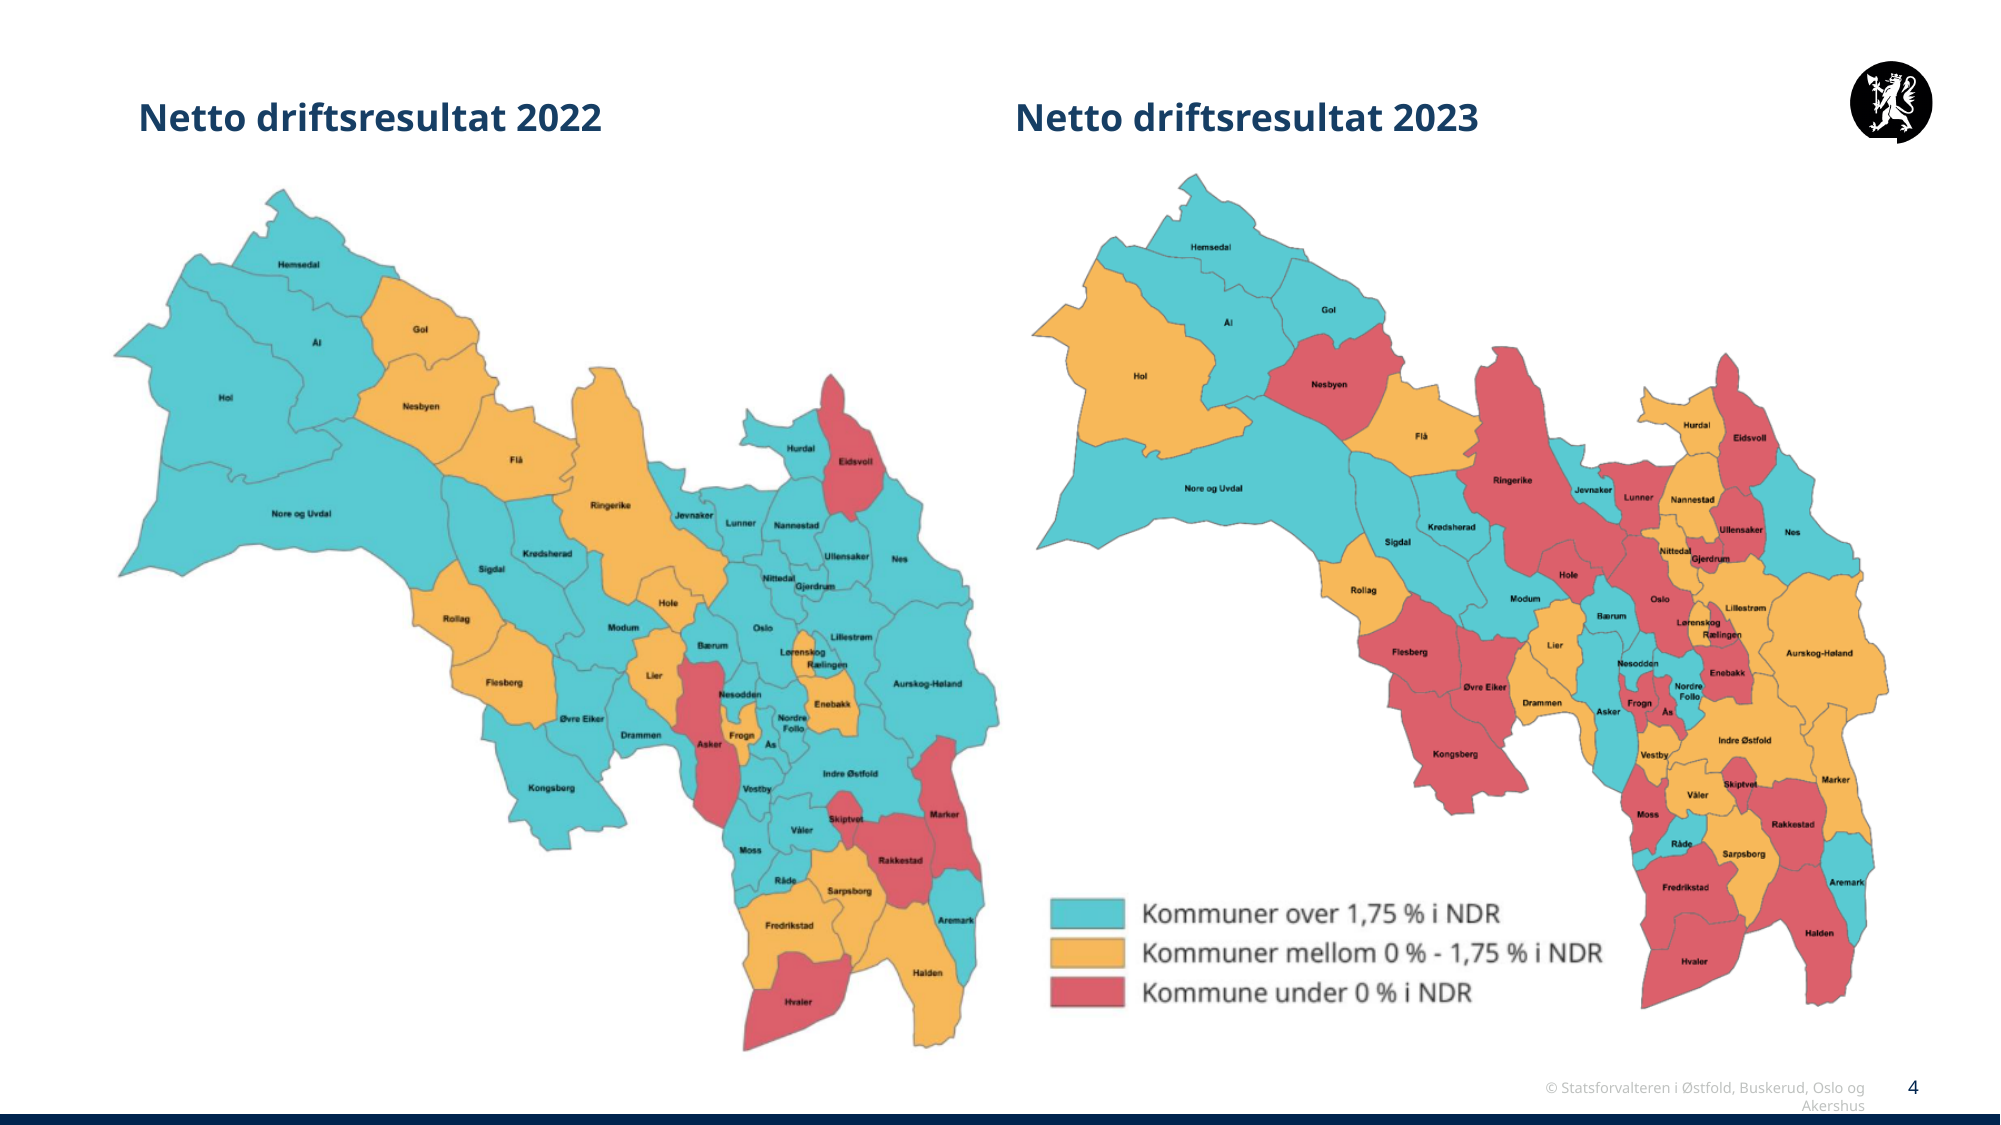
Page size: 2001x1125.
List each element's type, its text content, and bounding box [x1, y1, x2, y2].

text_box Netto driftsresultat 2023 [999, 86, 1451, 148]
picture [93, 183, 1005, 1062]
text_box Netto driftsresultat 2022 [123, 86, 574, 148]
picture [1026, 138, 1897, 1018]
